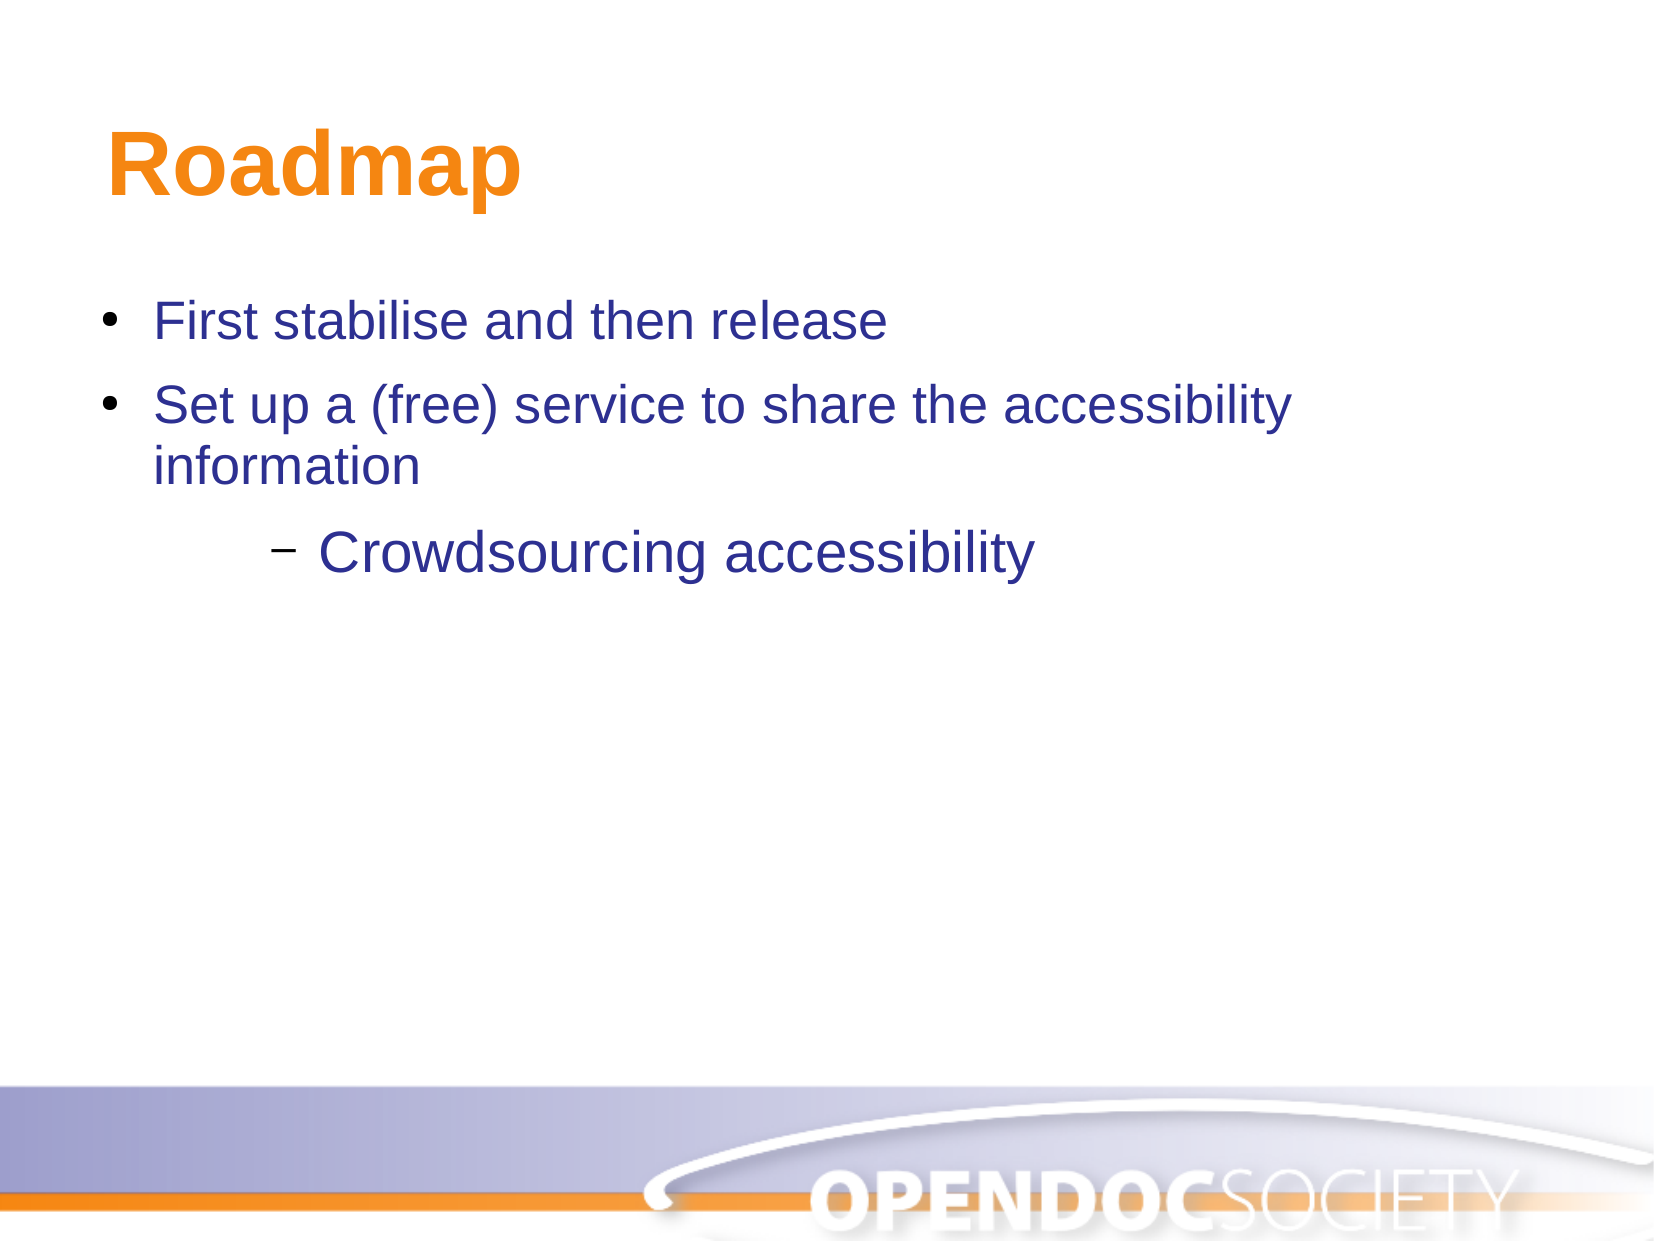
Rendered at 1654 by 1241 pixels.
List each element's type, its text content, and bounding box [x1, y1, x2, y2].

title Roadmap [106, 108, 1595, 219]
list First stabilise and then release Set up a (free) service to share the accessibility information Crowdsourcing accessibility [82, 290, 1571, 1109]
picture [0, 0, 1654, 1241]
